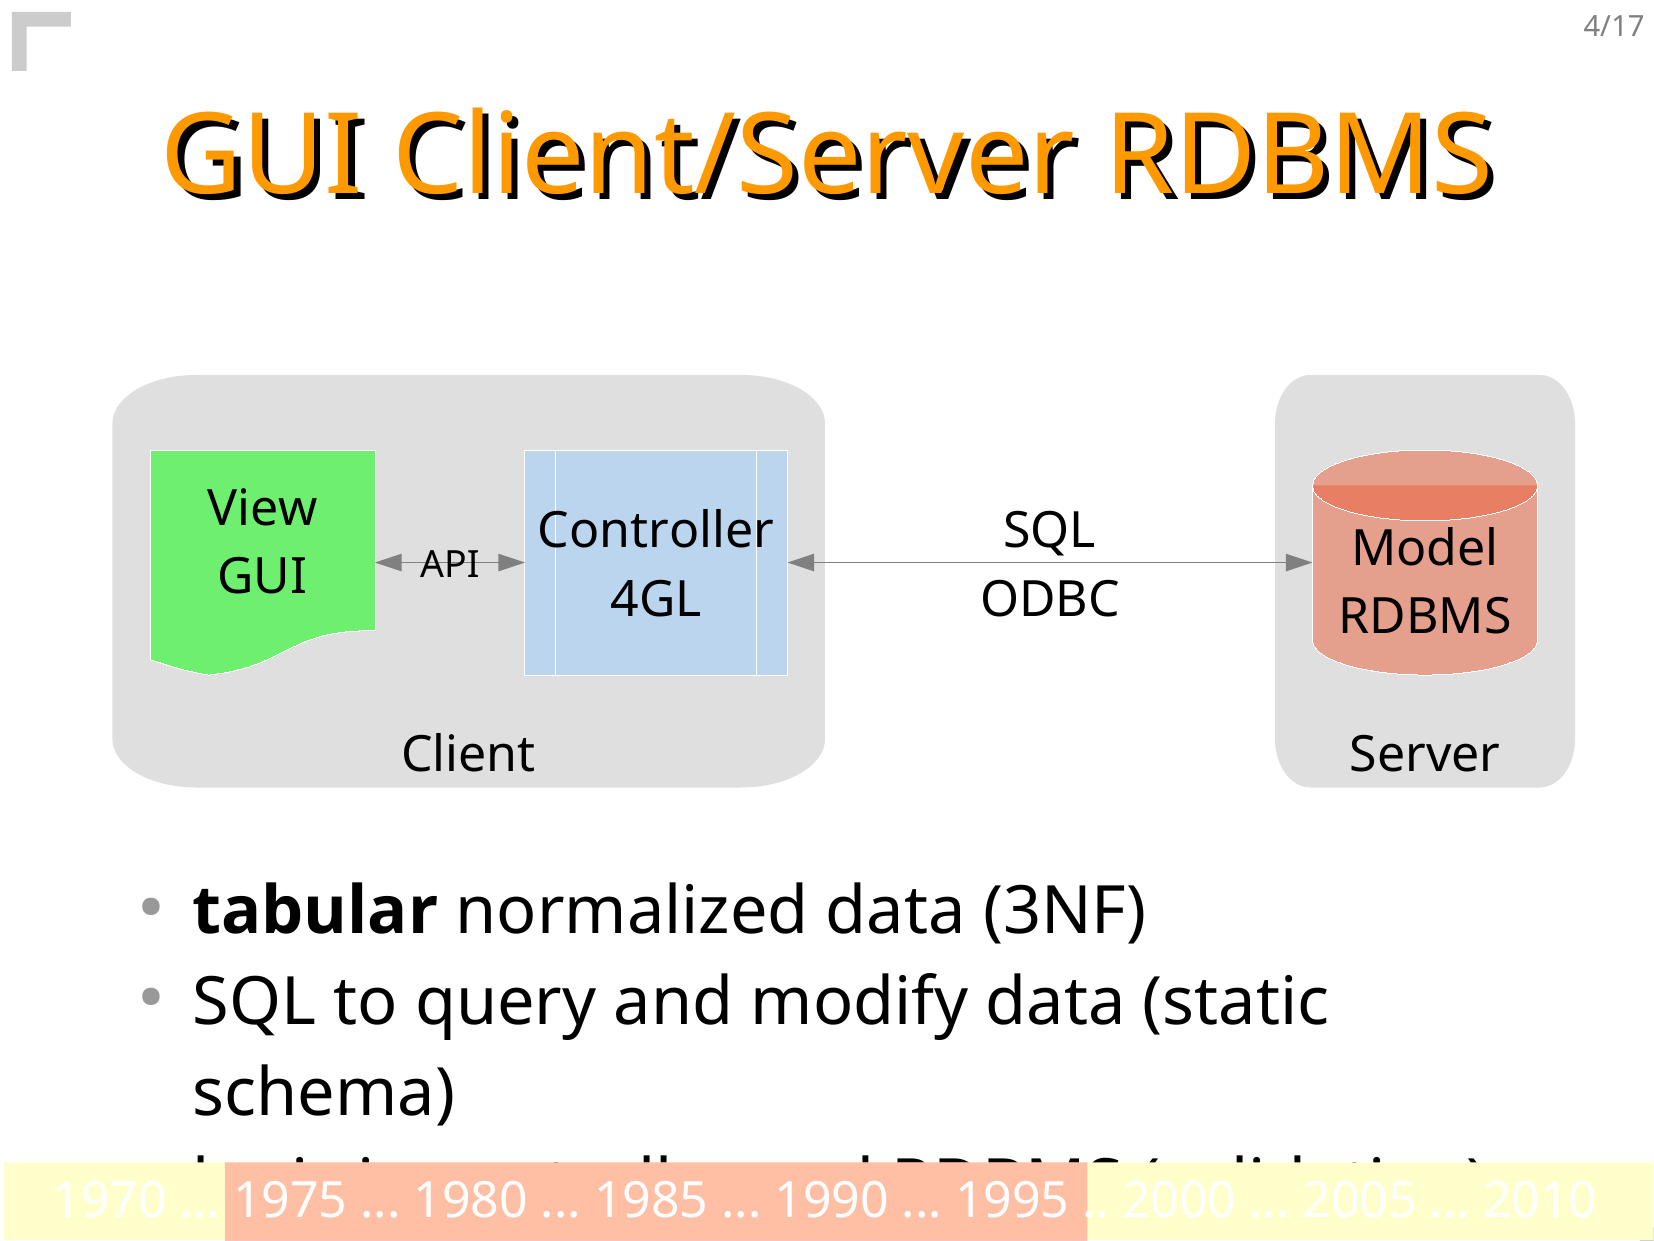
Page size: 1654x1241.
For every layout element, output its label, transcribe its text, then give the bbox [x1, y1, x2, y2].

text_box 1970 ... 1975 ... 1980 ... 1985 ... 1990 ... 1995 .. 2000 ... 2005 ... 2010 [0, 1159, 1651, 1238]
text_box Model RDBMS [1312, 450, 1538, 676]
text_box View GUI [150, 450, 376, 676]
title GUI Client/Server RDBMS [121, 46, 1534, 254]
list tabular normalized data (3NF) SQL to query and modify data (static schema) logic in controller and RDBMS (validation) [121, 862, 1561, 1132]
text_box [3, 1162, 1654, 1241]
text_box Server [1275, 374, 1576, 788]
text_box Client [112, 374, 826, 788]
text_box Controller 4GL [525, 450, 788, 676]
